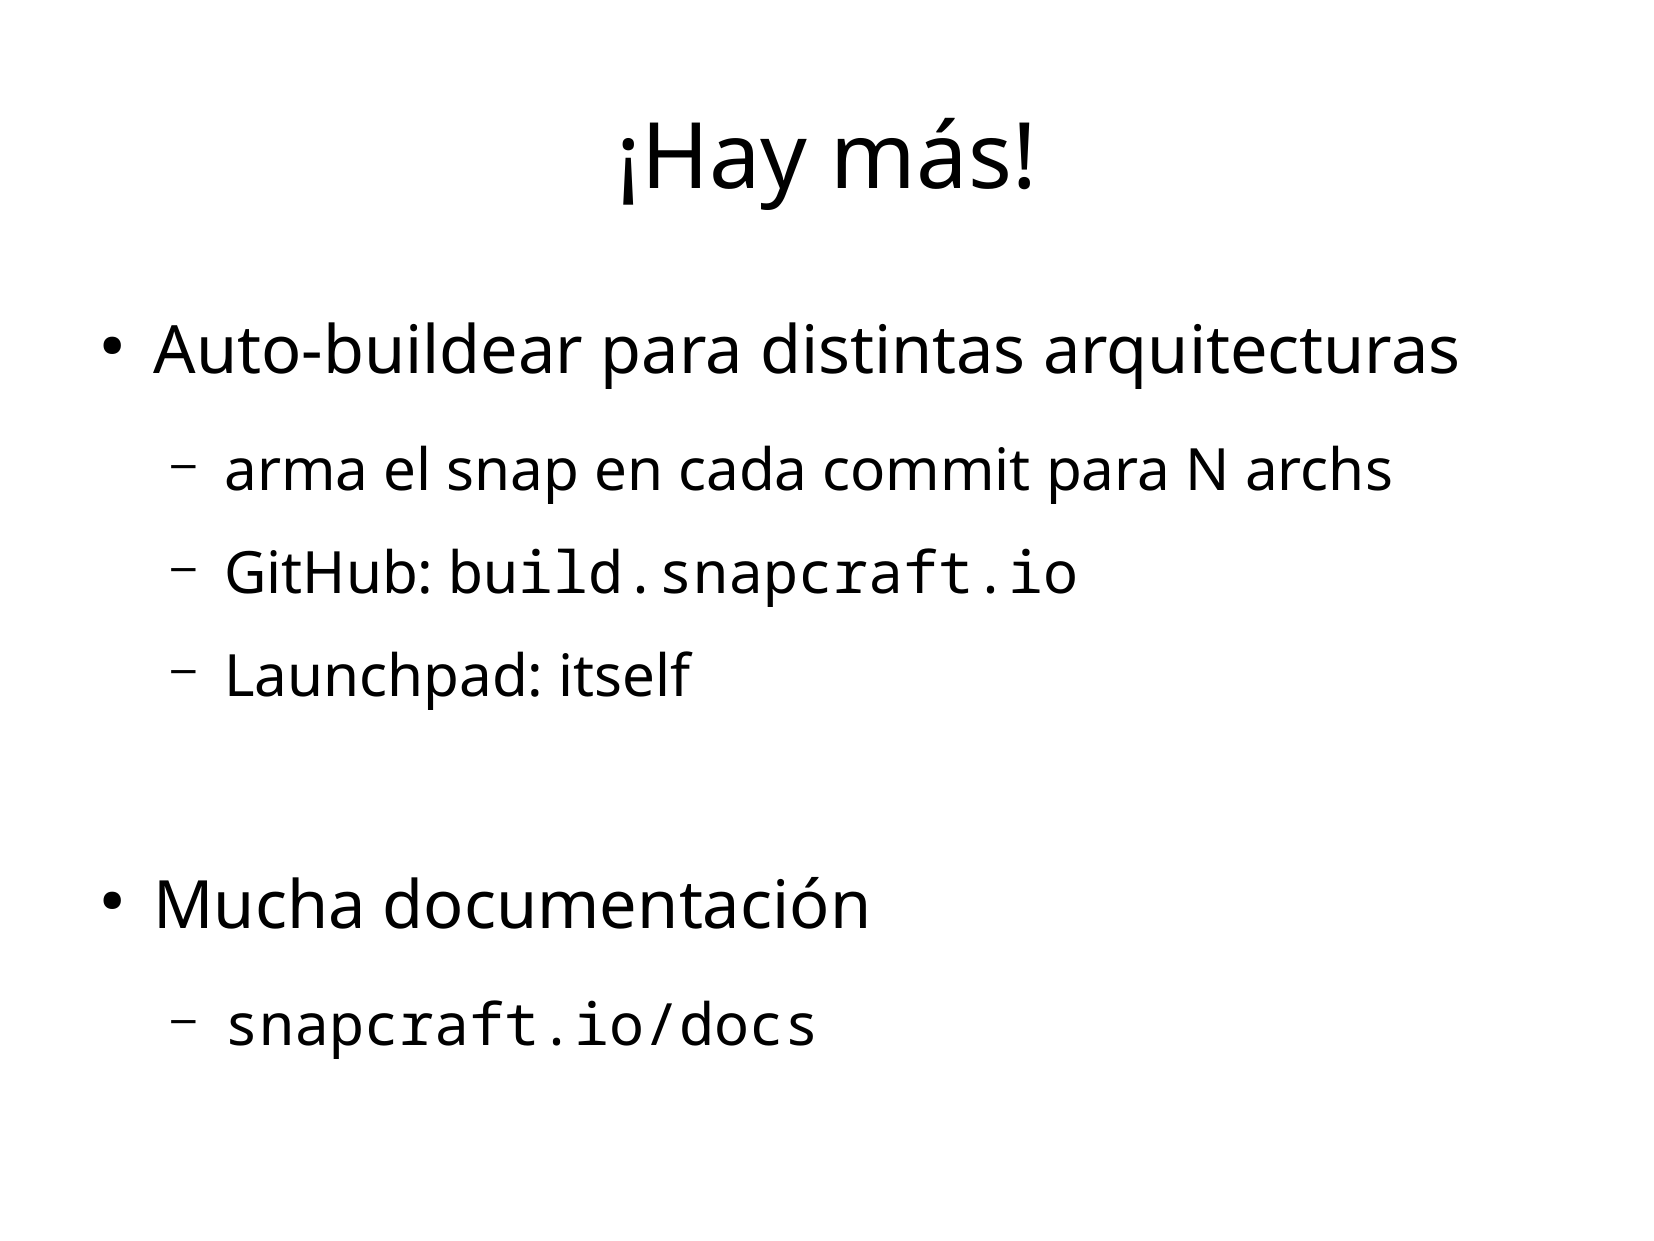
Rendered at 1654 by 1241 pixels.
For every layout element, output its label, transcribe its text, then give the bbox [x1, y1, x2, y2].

list Auto-buildear para distintas arquitecturas arma el snap en cada commit para N archs GitHub: build.snapcraft.io Launchpad: itself Mucha documentación snapcraft.io/docs [82, 302, 1571, 1229]
title ¡Hay más! [82, 49, 1571, 257]
